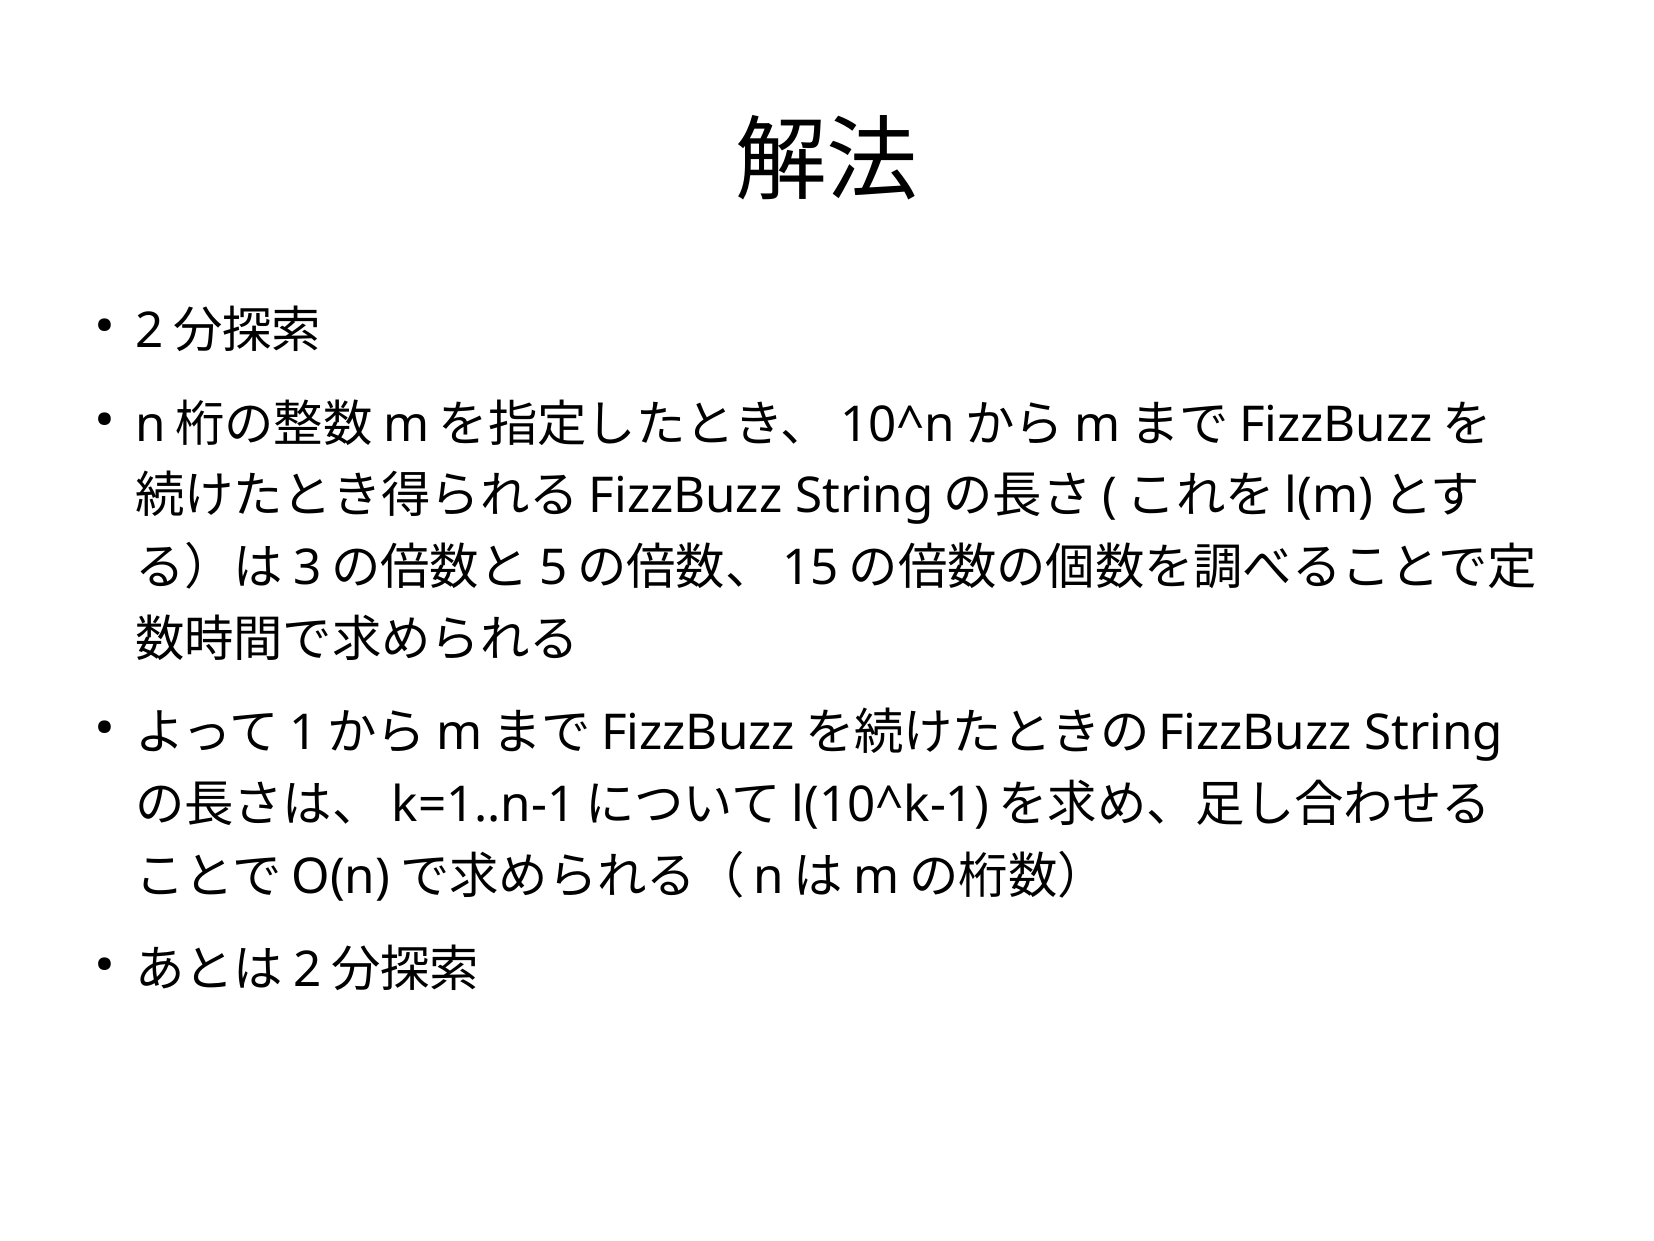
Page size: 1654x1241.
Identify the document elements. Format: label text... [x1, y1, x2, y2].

list 2分探索 n桁の整数mを指定したとき、10^nからmまでFizzBuzzを続けたとき得られるFizzBuzz Stringの長さ(これをl(m)とする）は3の倍数と5の倍数、15の倍数の個数を調べることで定数時間で求められる よって1からmまでFizzBuzzを続けたときのFizzBuzz Stringの長さは、k=1..n-1についてl(10^k-1)を求め、足し合わせることでO(n)で求められる（nはmの桁数） あとは2分探索 [82, 290, 1538, 1010]
title 解法 [82, 49, 1571, 257]
